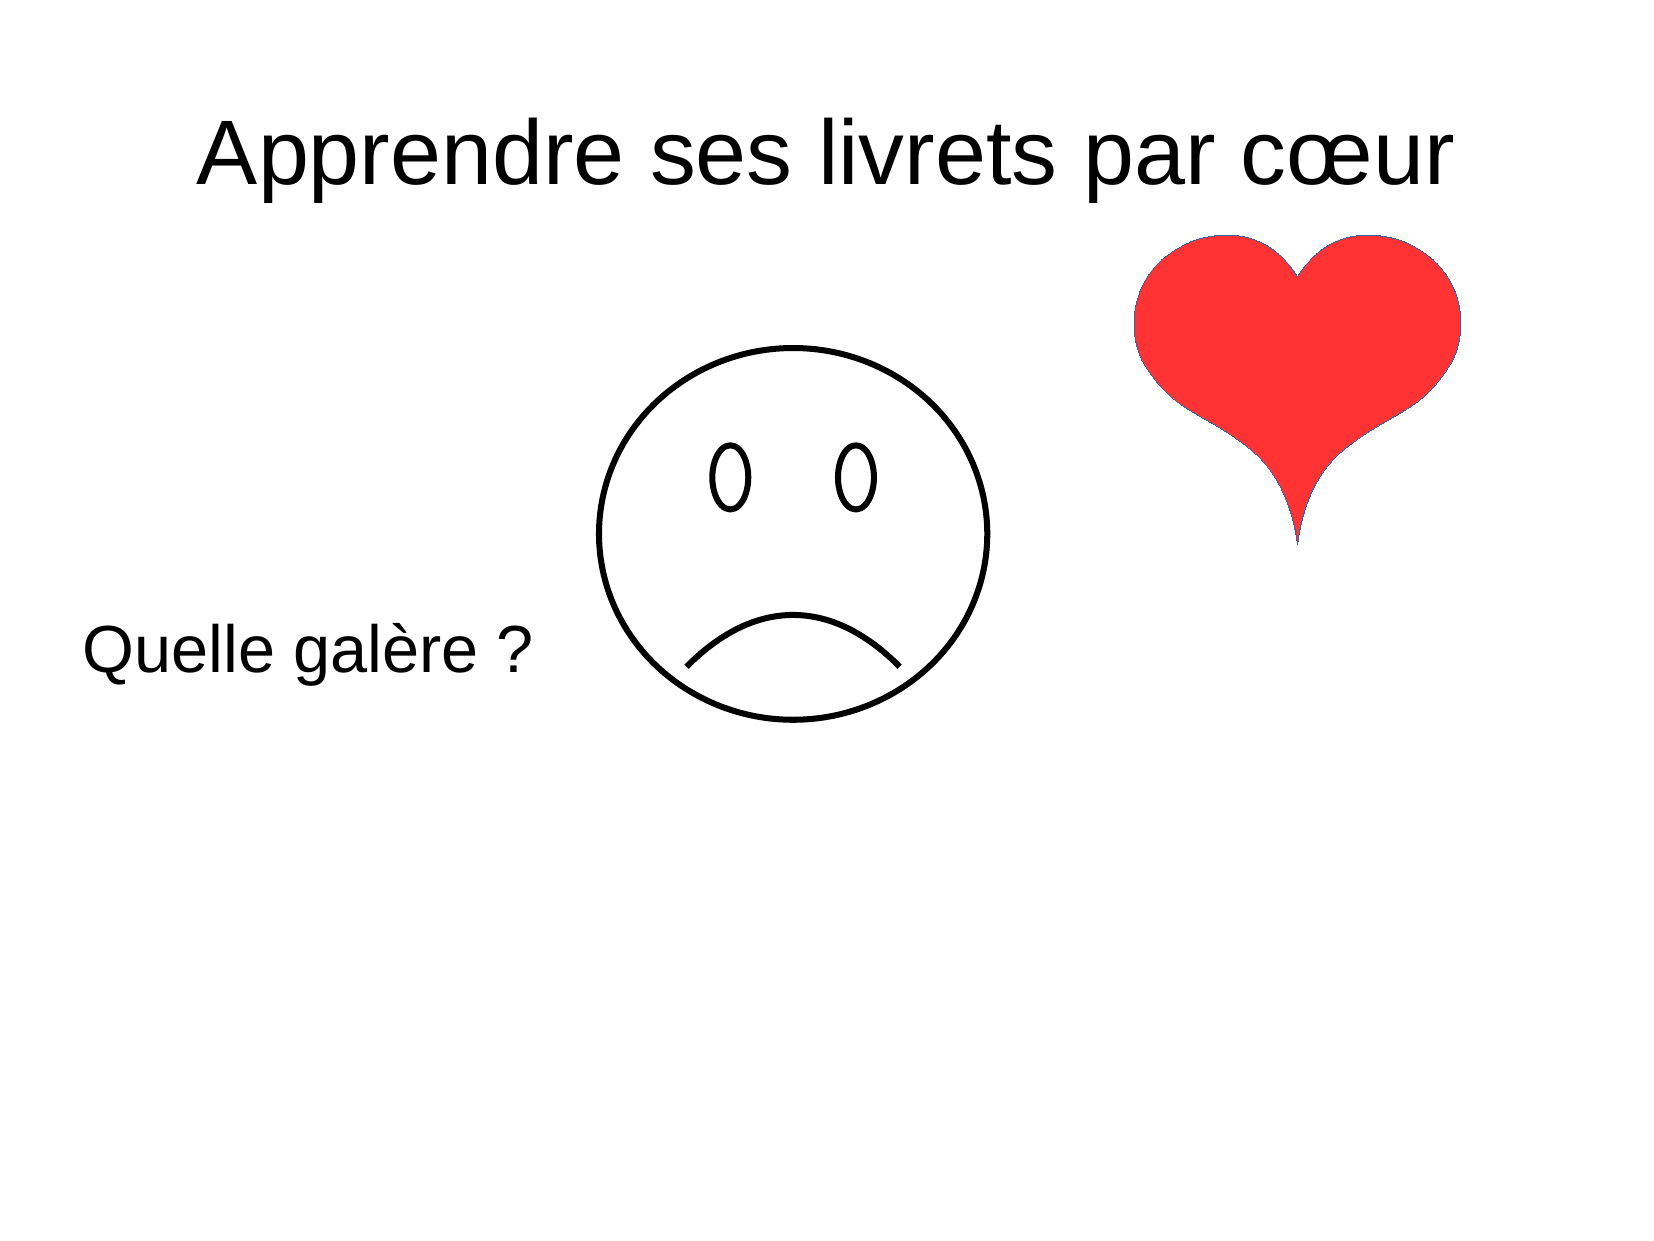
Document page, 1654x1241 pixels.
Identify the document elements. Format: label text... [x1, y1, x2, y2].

text_box [1134, 235, 1461, 545]
subtitle Quelle galère ? [82, 290, 1571, 1010]
title Apprendre ses livrets par cœur [82, 49, 1571, 257]
